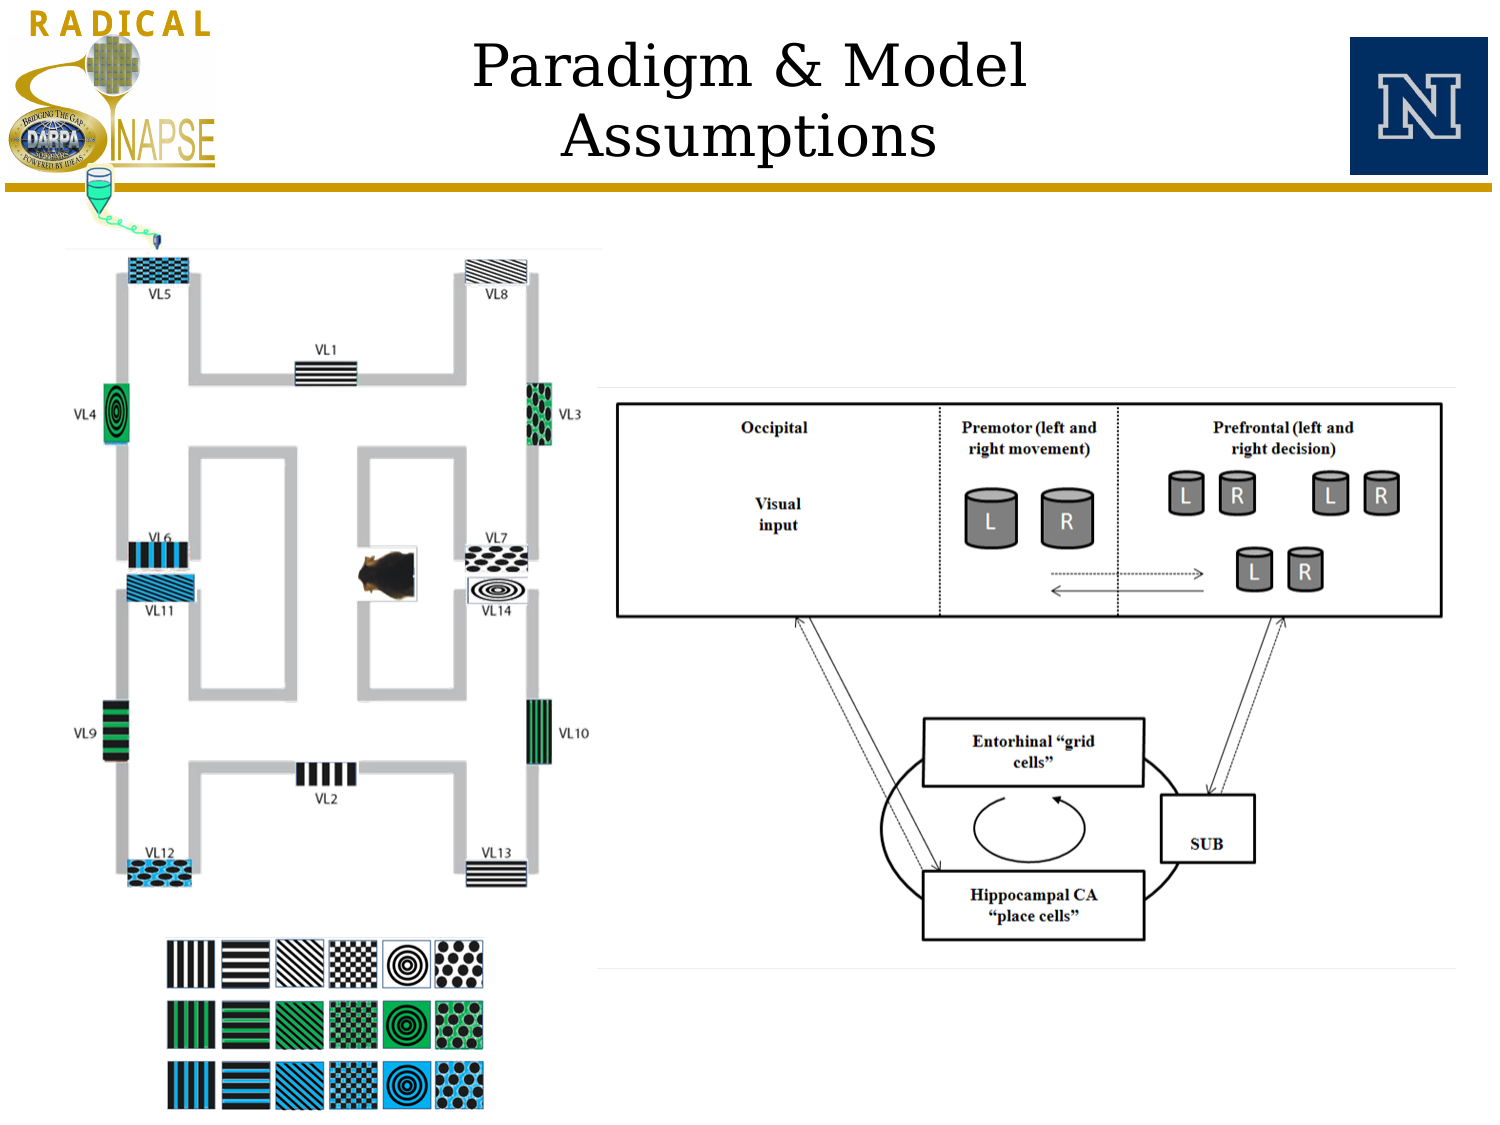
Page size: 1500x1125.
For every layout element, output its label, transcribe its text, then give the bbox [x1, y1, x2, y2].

text_box Paradigm & Model Assumptions [275, 21, 1225, 109]
picture [65, 37, 1488, 1112]
